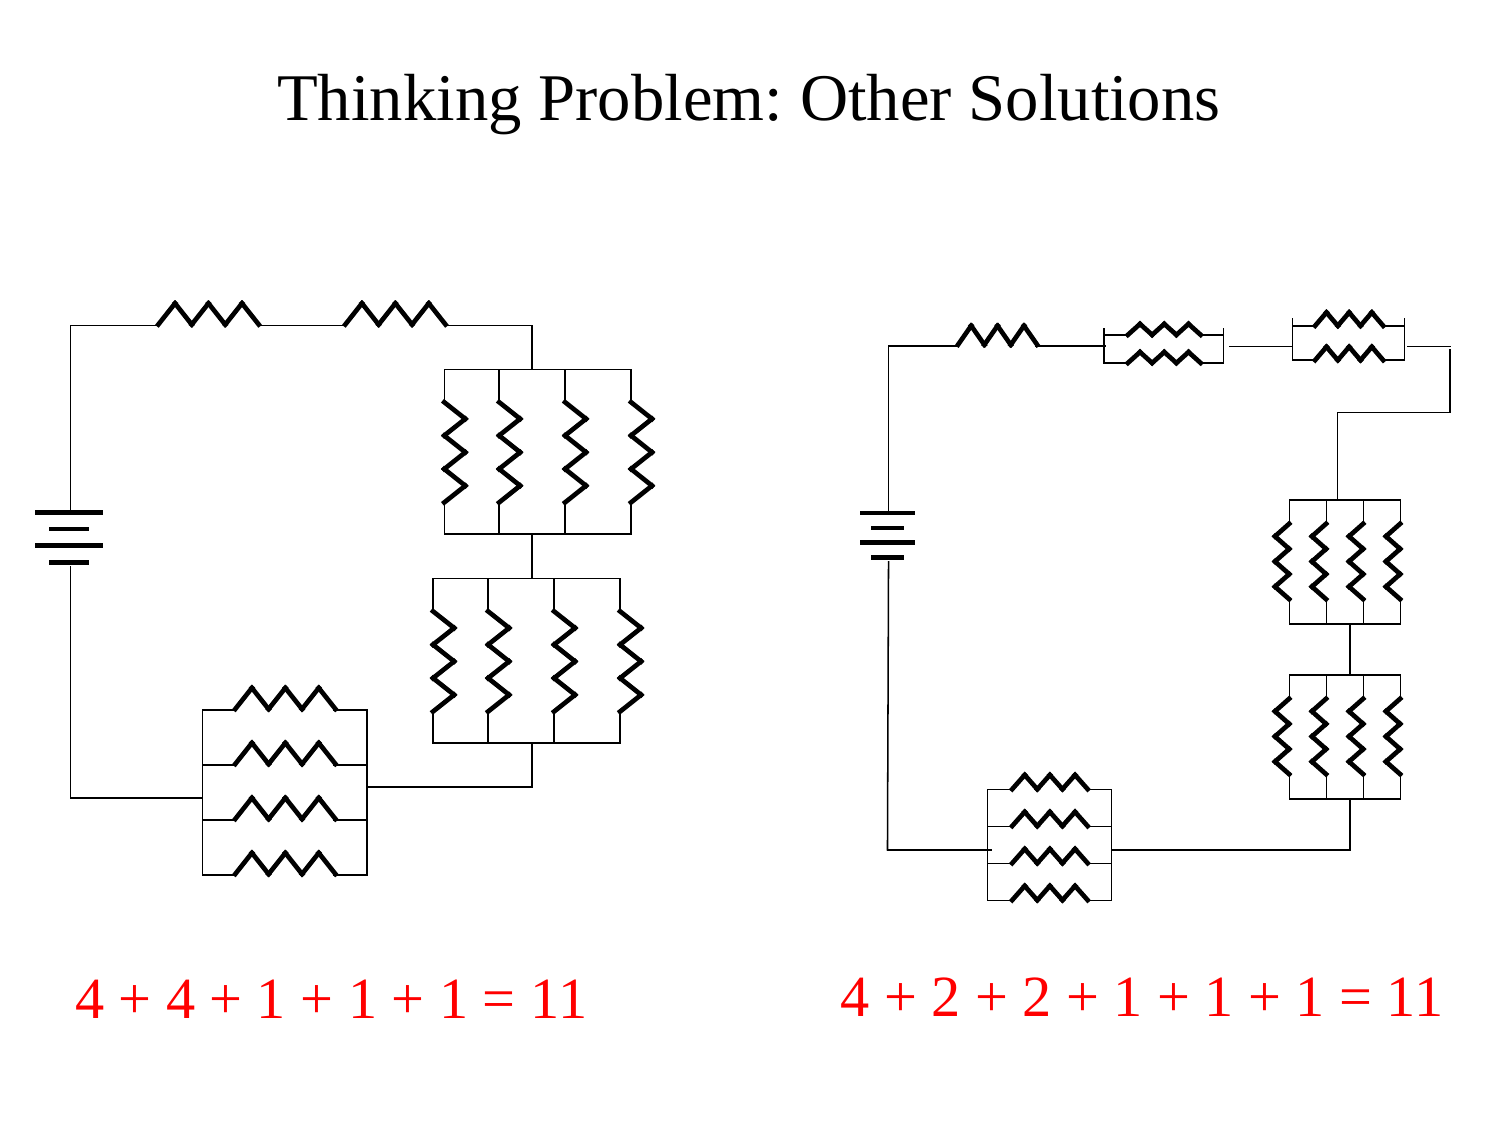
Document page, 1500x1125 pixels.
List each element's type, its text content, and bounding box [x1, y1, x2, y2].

text_box 4 + 2 + 2 + 1 + 1 + 1 = 11 [825, 950, 1475, 1036]
text_box 4 + 4 + 1 + 1 + 1 = 11 [60, 952, 619, 1038]
title Thinking Problem: Other Solutions [112, 24, 1388, 163]
